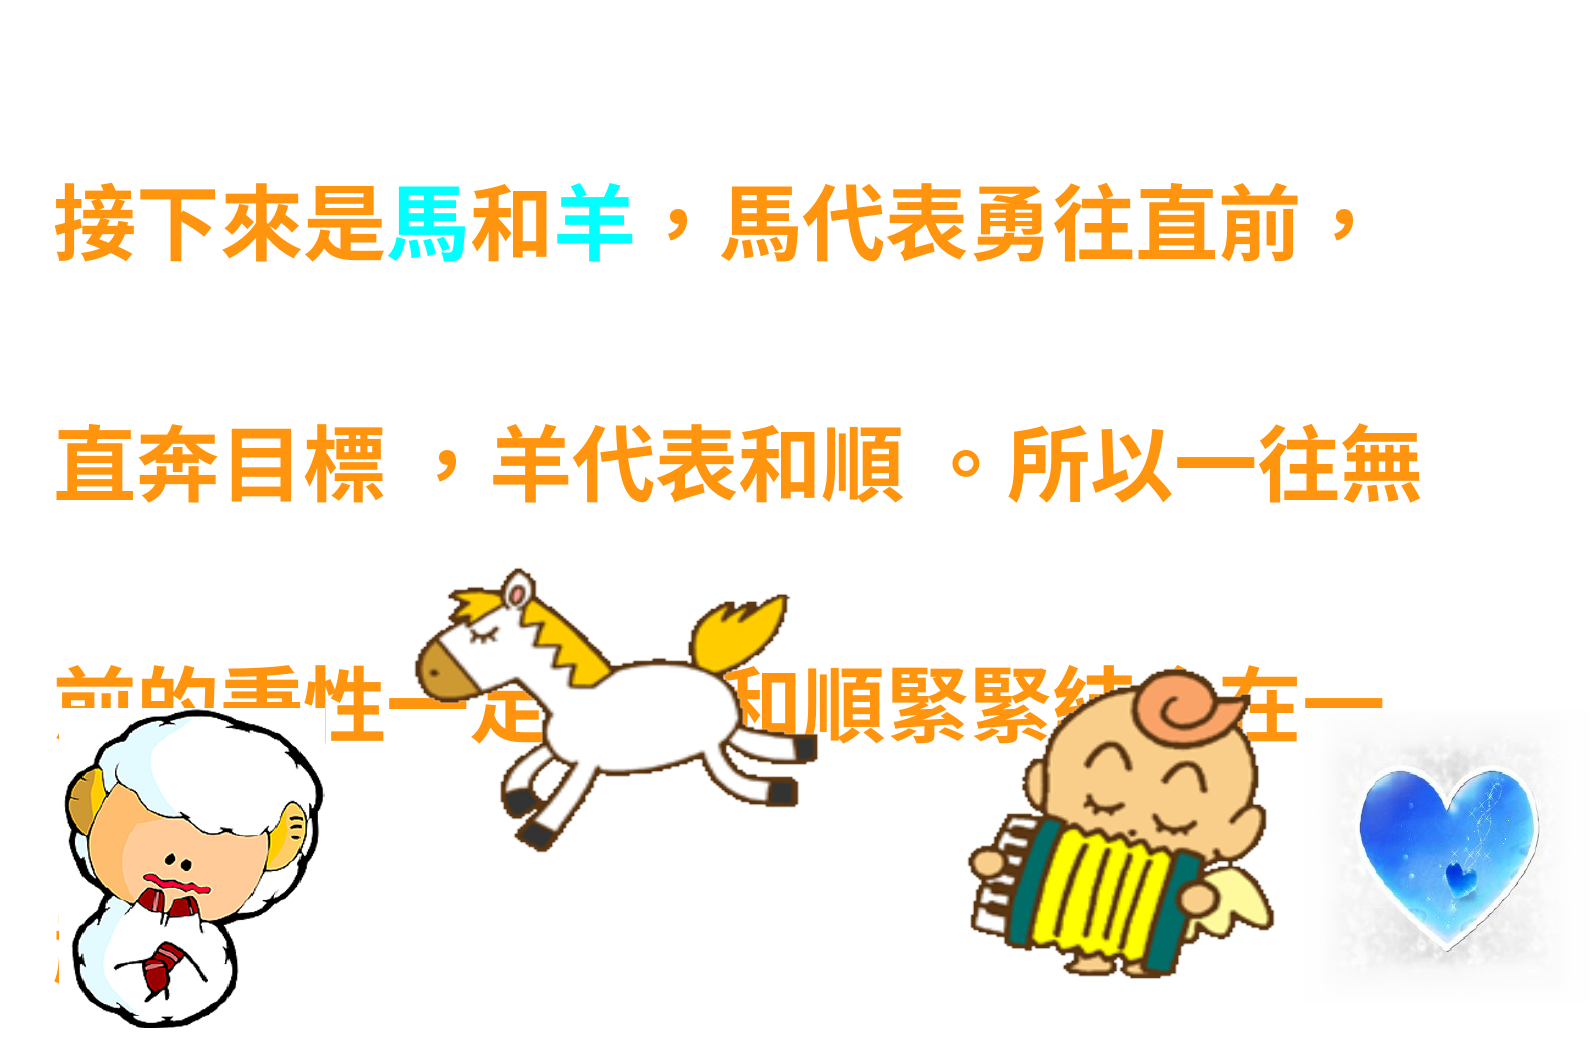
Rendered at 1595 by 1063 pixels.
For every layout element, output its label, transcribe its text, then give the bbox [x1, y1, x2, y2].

picture [59, 708, 325, 1028]
picture [943, 649, 1595, 1004]
picture [413, 531, 827, 886]
text_box 接下來是馬和羊，馬代表勇往直前，直奔目標 ，羊代表和順 。所以一往無前的秉性一定要與和順緊緊結合在一起， [38, 0, 1447, 689]
